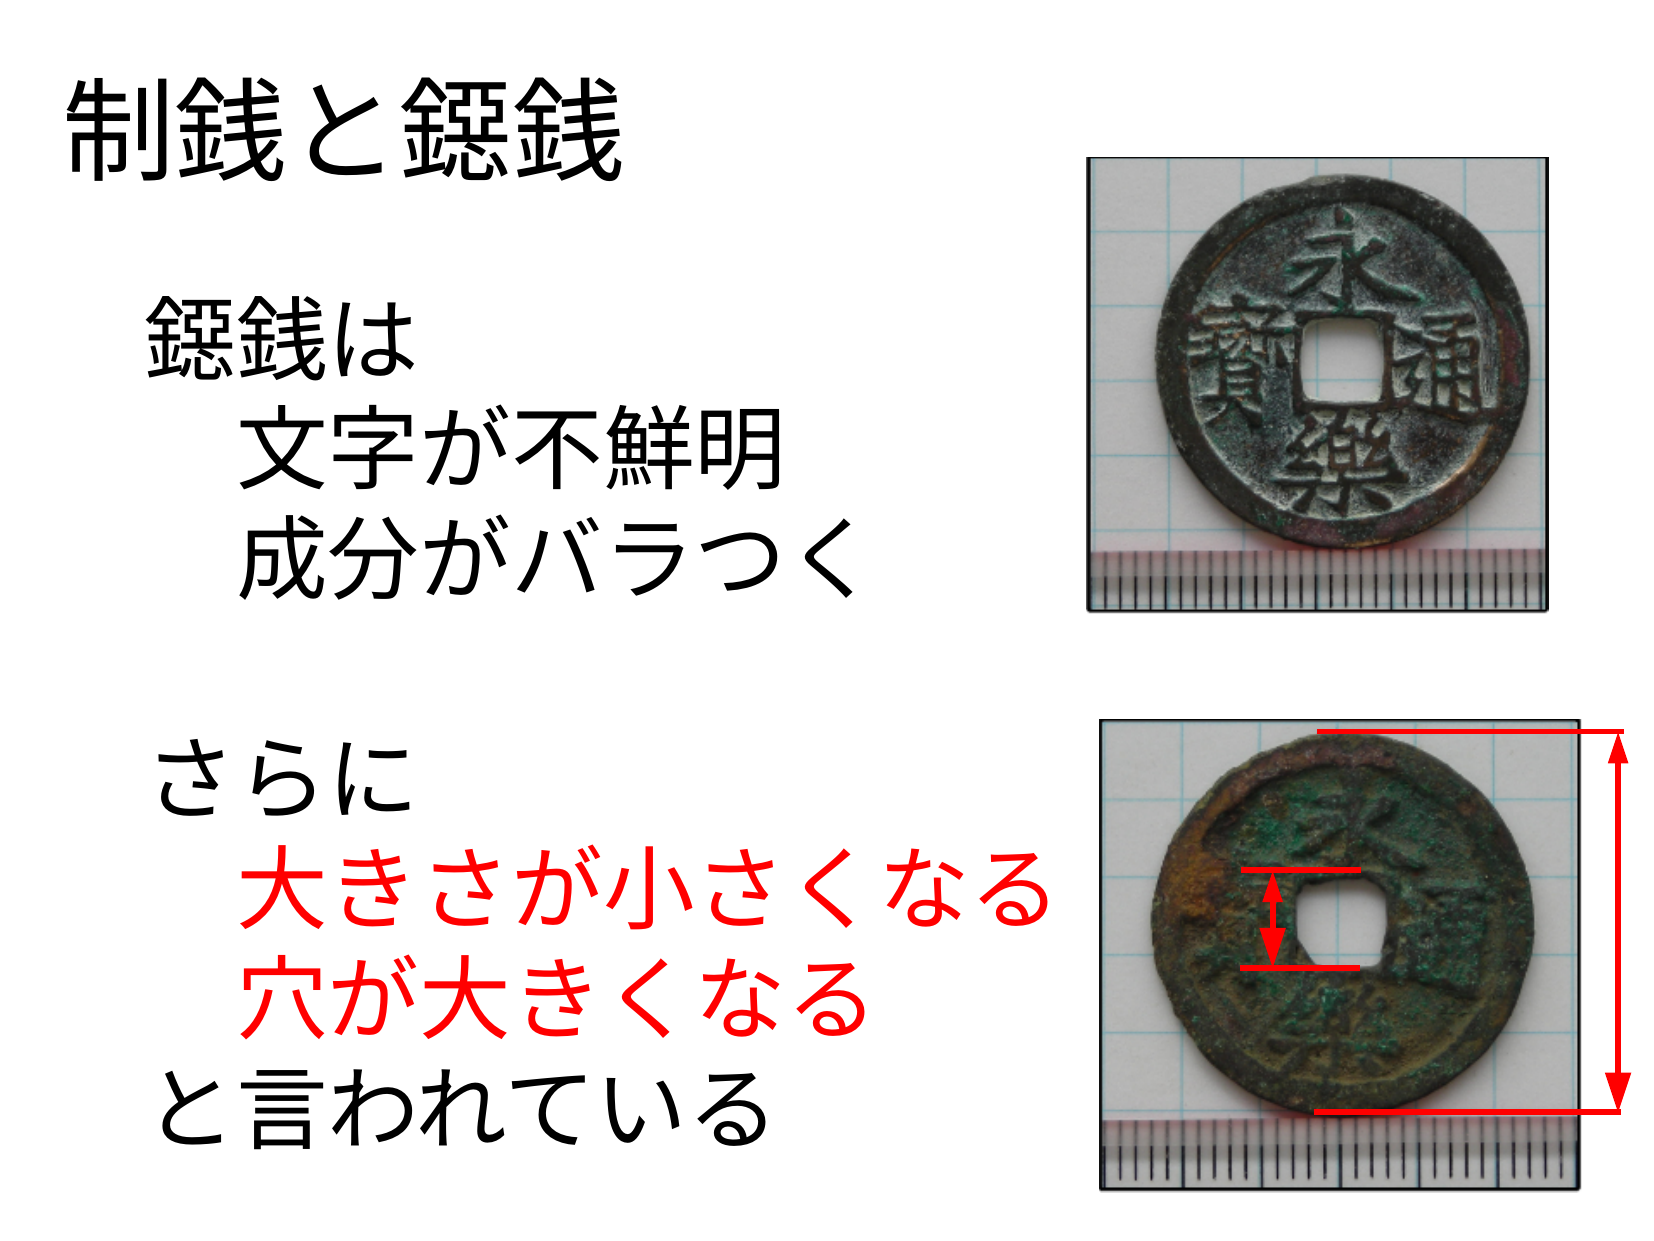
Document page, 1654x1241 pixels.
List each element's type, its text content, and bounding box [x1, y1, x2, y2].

text_box 鐚銭は 文字が不鮮明 成分がバラつく さらに 大きさが小さくなる 穴が大きくなる と言われている [129, 274, 1312, 1169]
text_box 制銭と鐚銭 [47, 53, 721, 203]
picture [1086, 157, 1549, 615]
picture [1099, 719, 1583, 1193]
